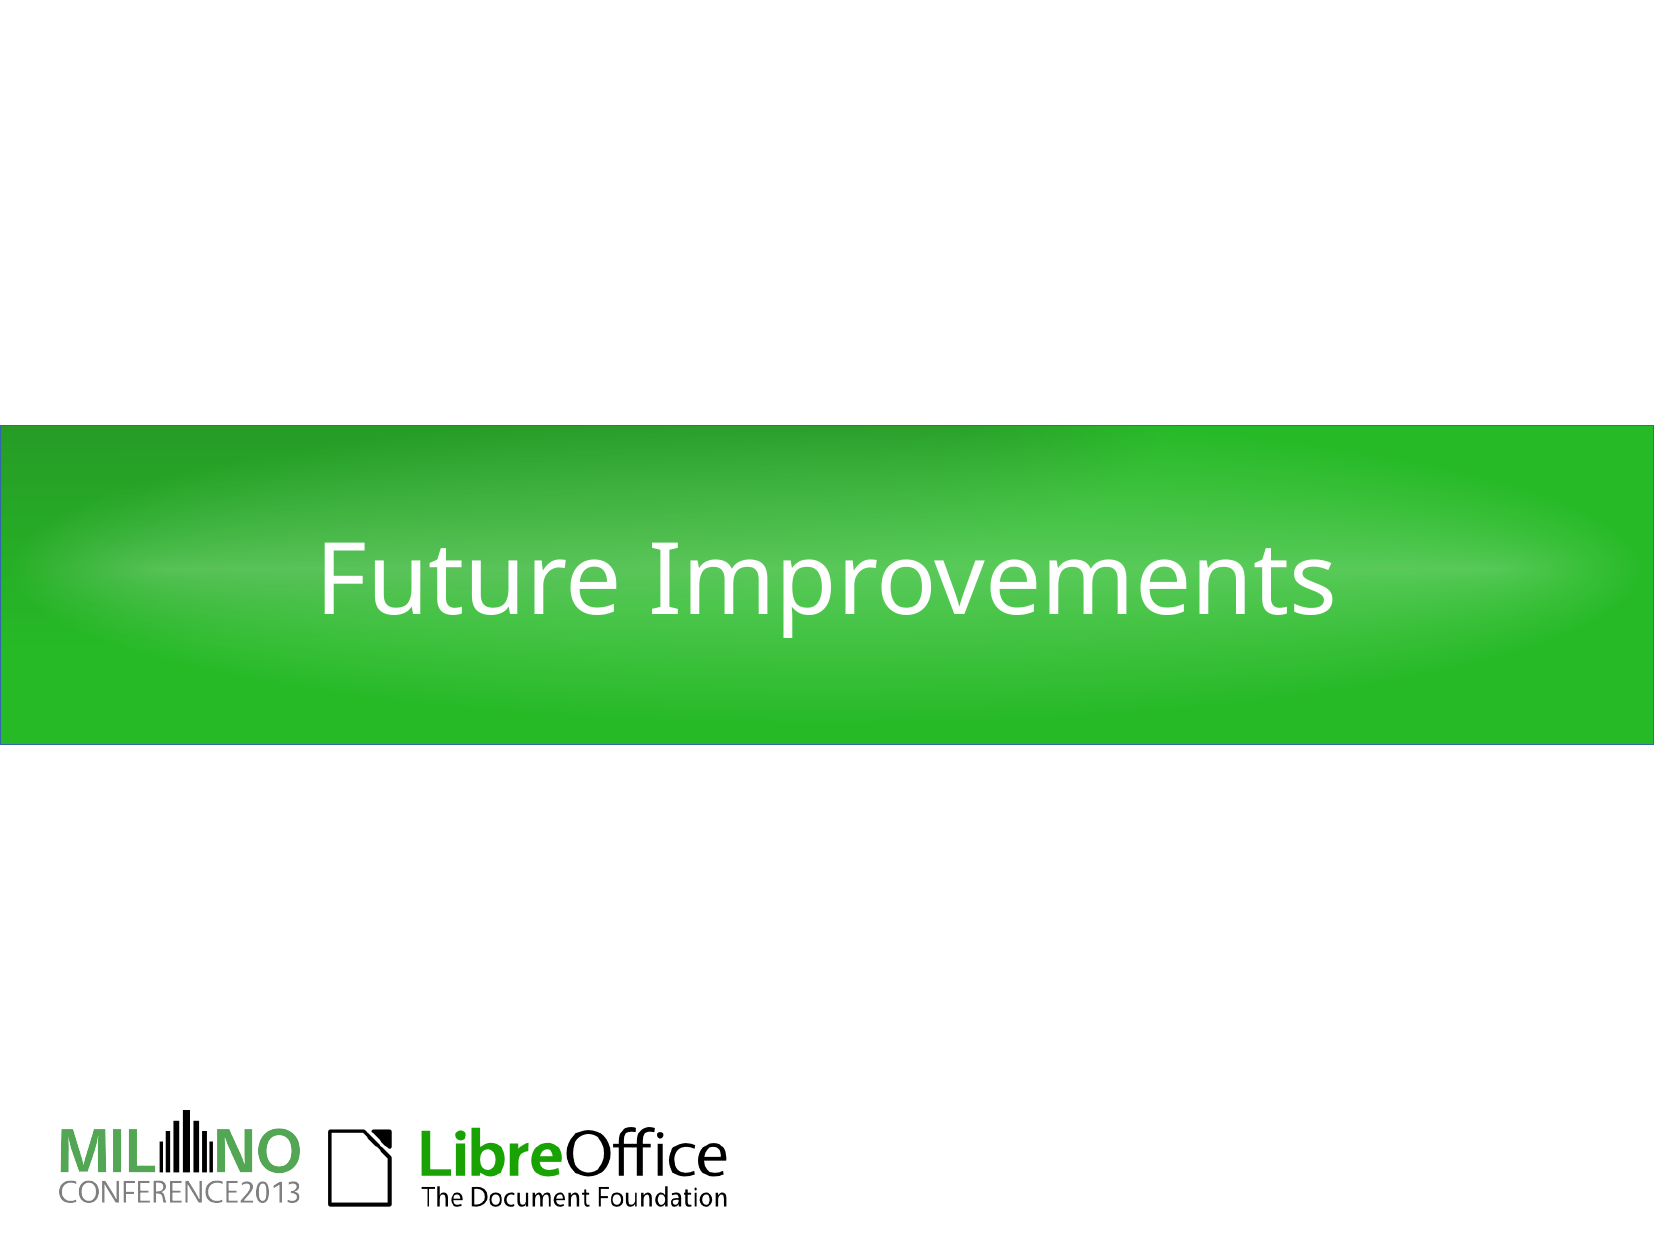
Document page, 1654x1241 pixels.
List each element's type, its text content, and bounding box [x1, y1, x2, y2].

title Future Improvements [82, 472, 1571, 680]
picture [59, 1092, 757, 1241]
